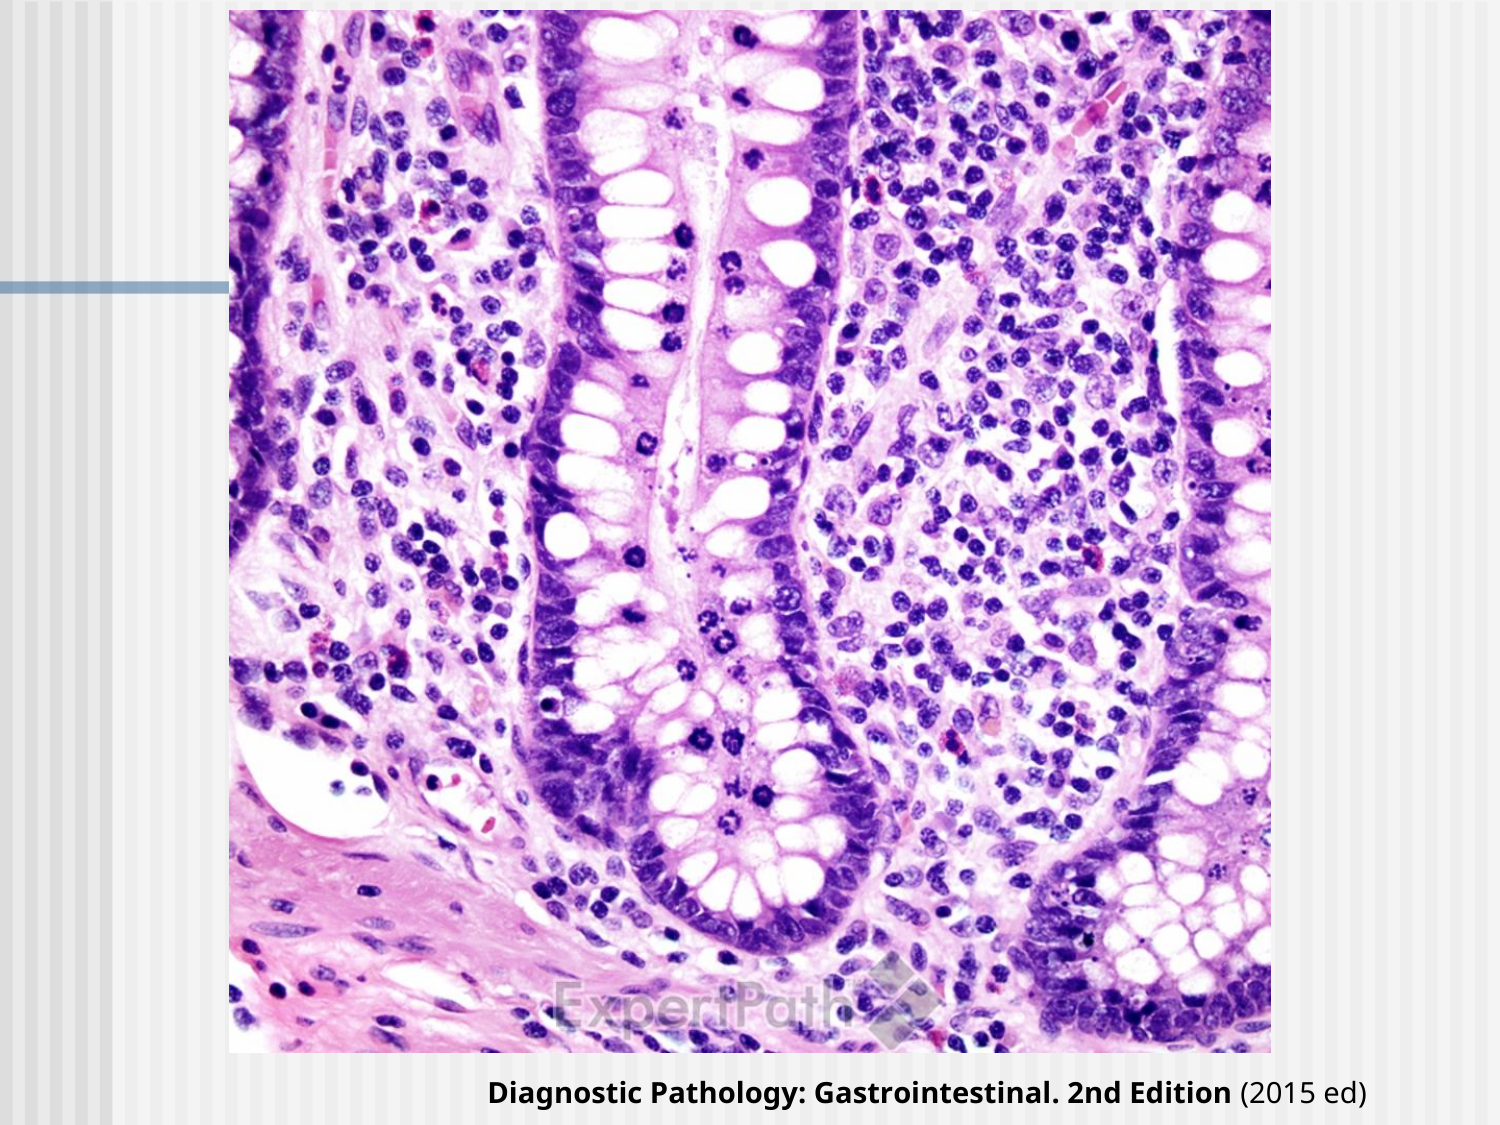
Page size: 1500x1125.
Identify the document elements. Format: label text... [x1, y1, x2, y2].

text_box Diagnostic Pathology: Gastrointestinal. 2nd Edition (2015 ed) [301, 1067, 1500, 1118]
picture [229, 10, 1271, 1053]
